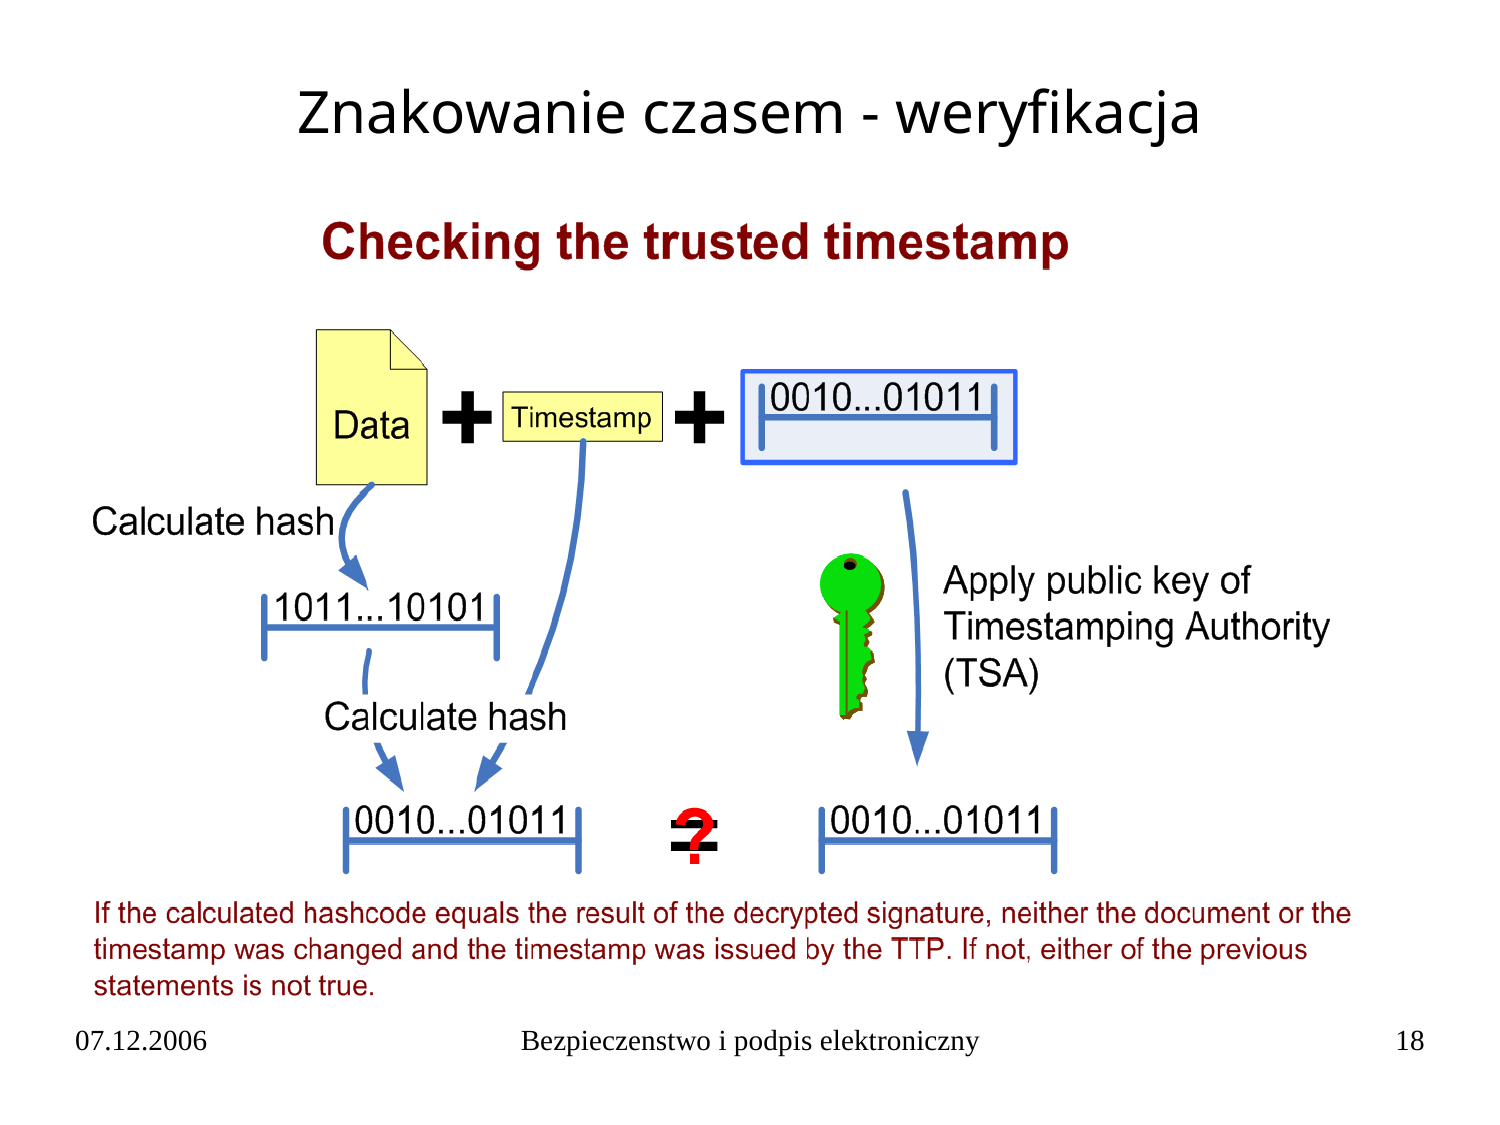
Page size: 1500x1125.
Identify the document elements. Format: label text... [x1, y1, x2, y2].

title Znakowanie czasem - weryfikacja [75, 44, 1425, 178]
picture [91, 206, 1359, 1004]
